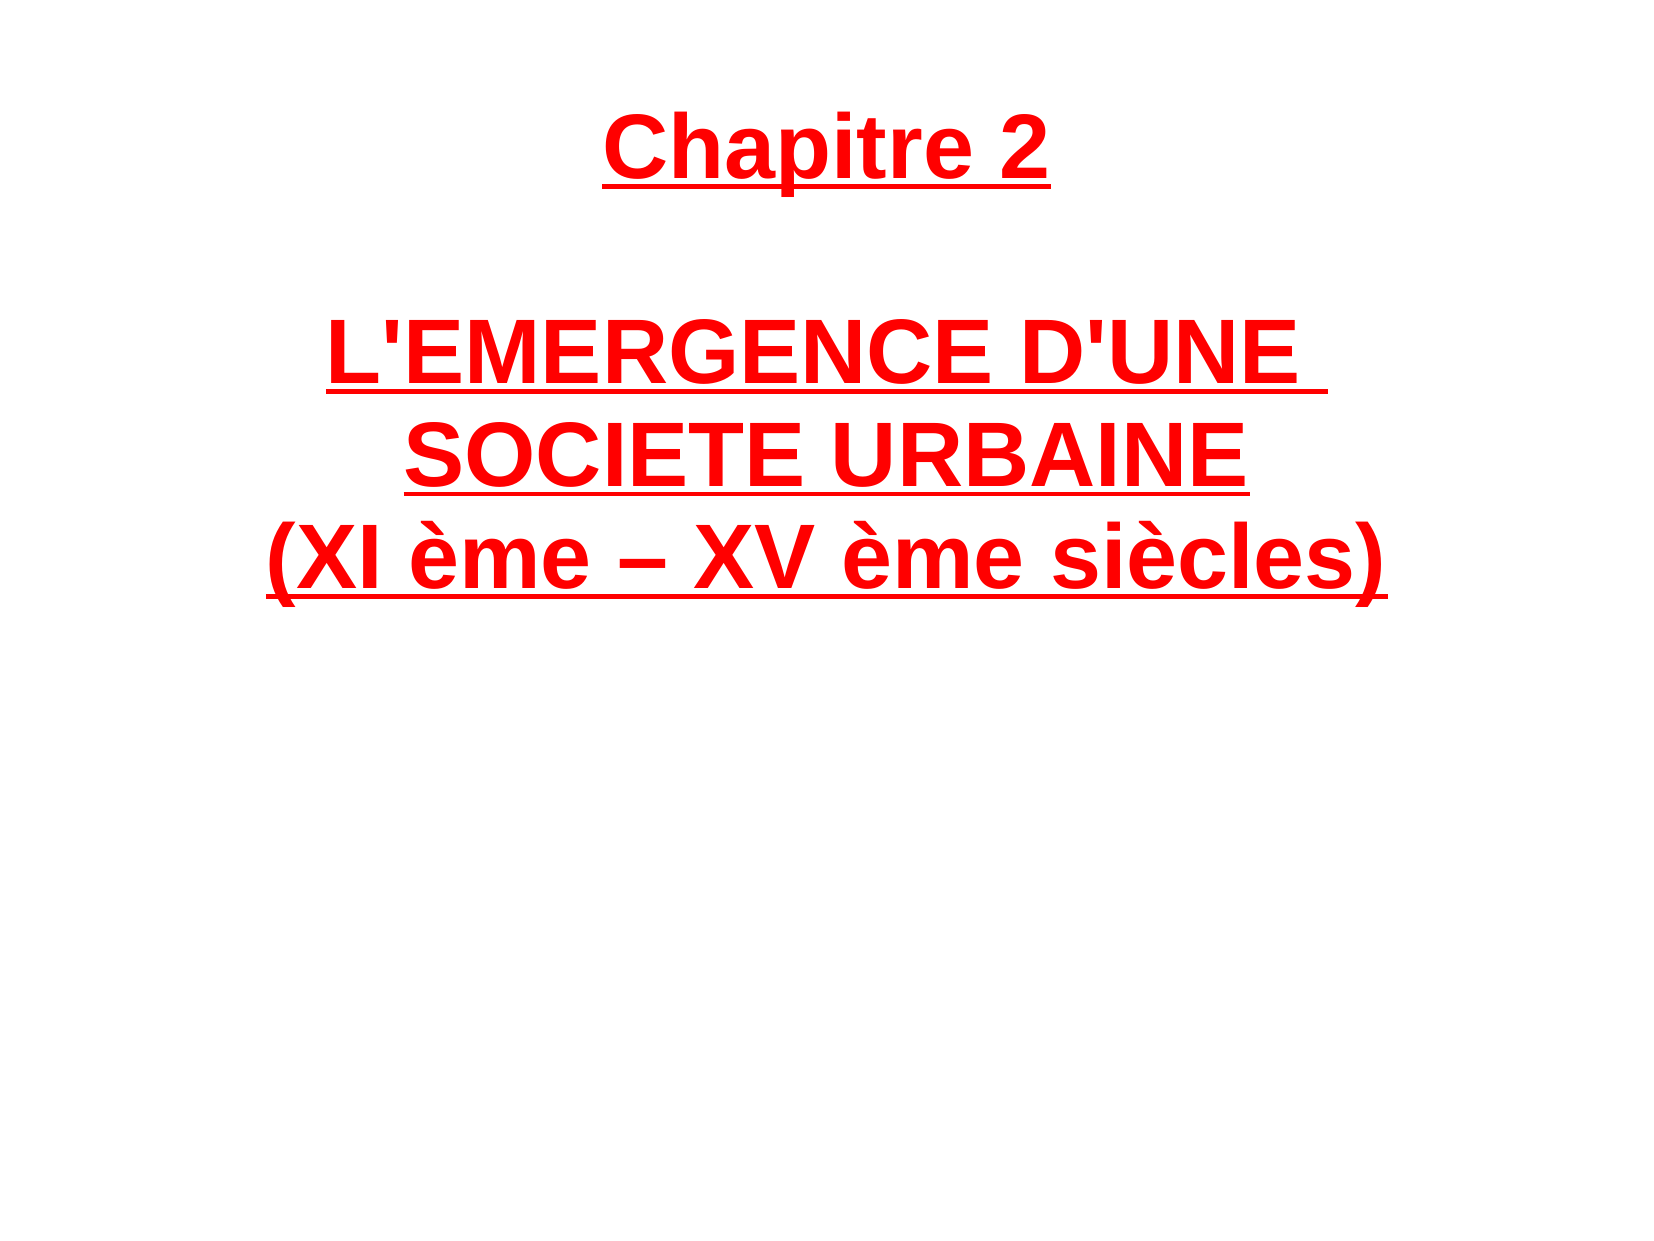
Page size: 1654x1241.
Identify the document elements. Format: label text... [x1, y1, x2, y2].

text_box Chapitre 2 L'EMERGENCE D'UNE SOCIETE URBAINE (XI ème – XV ème siècles) [88, 88, 1565, 857]
